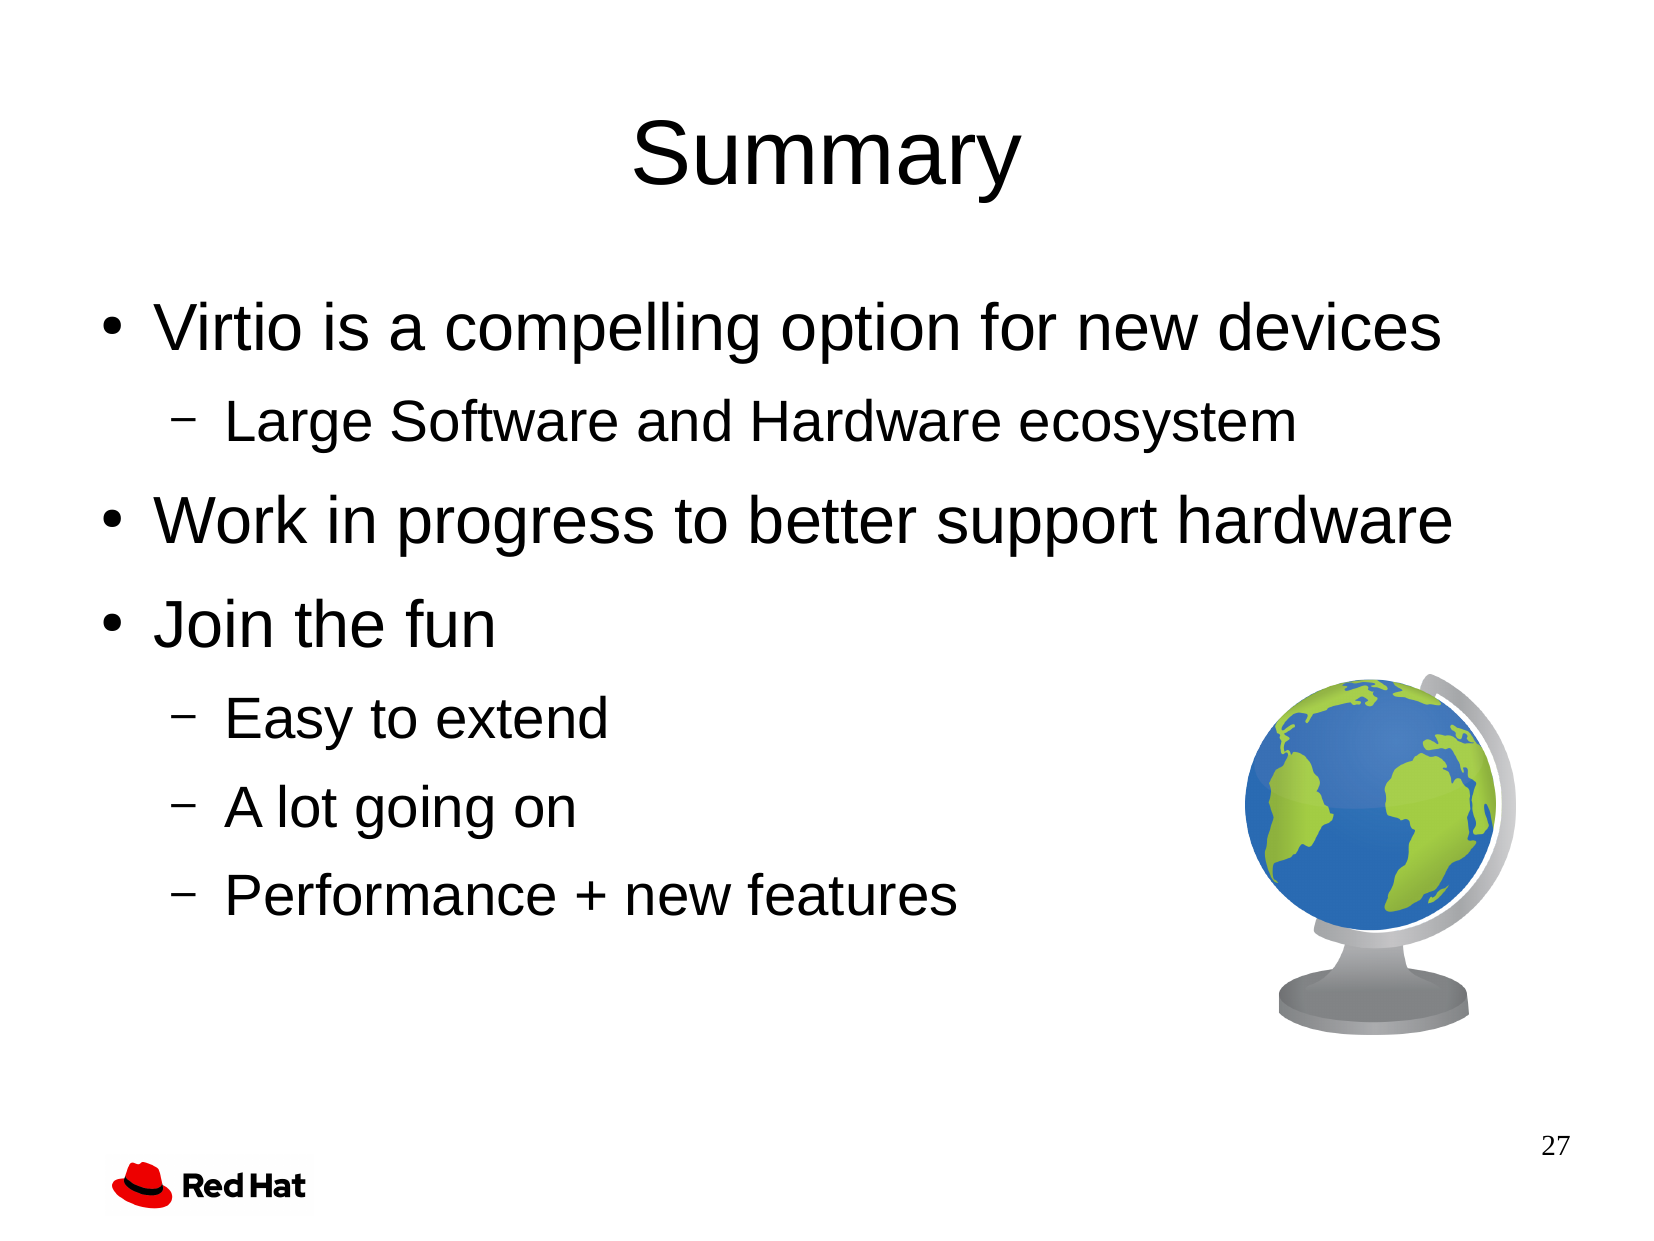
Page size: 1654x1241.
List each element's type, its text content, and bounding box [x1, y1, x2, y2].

picture [1245, 674, 1516, 1035]
list Virtio is a compelling option for new devices Large Software and Hardware ecosystem Work in progress to better support hardware Join the fun Easy to extend A lot going on Performance + new features [82, 290, 1571, 1010]
title Summary [82, 49, 1571, 257]
picture [105, 1154, 314, 1216]
